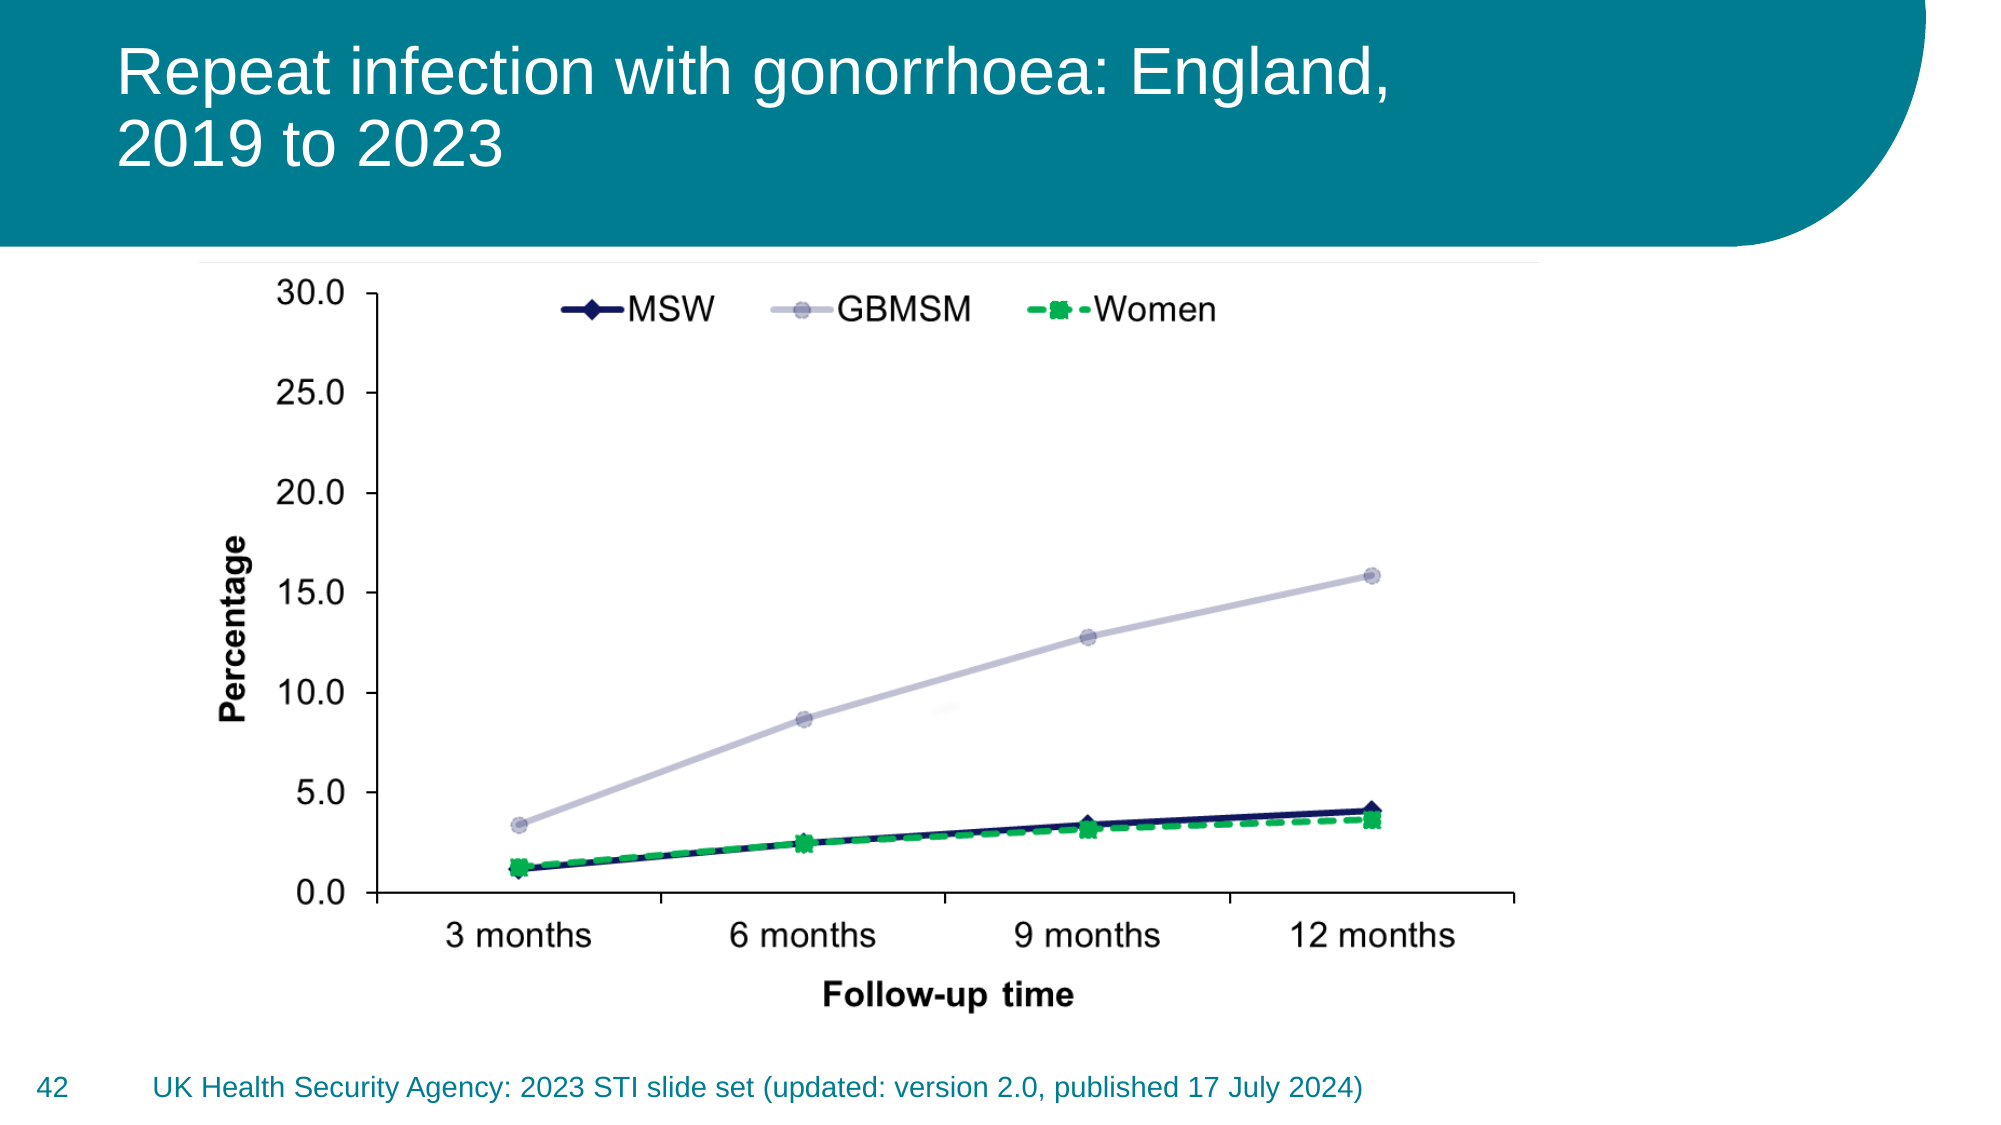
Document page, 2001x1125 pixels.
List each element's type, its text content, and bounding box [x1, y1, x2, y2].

text_box UK Health Security Agency: 2023 STI slide set (updated: version 2.0, published 17 July 2024) [137, 1056, 1780, 1116]
text_box [21, 1056, 120, 1117]
picture [199, 261, 1539, 1031]
title Repeat infection with gonorrhoea: England, 2019 to 2023 [101, 29, 1747, 189]
